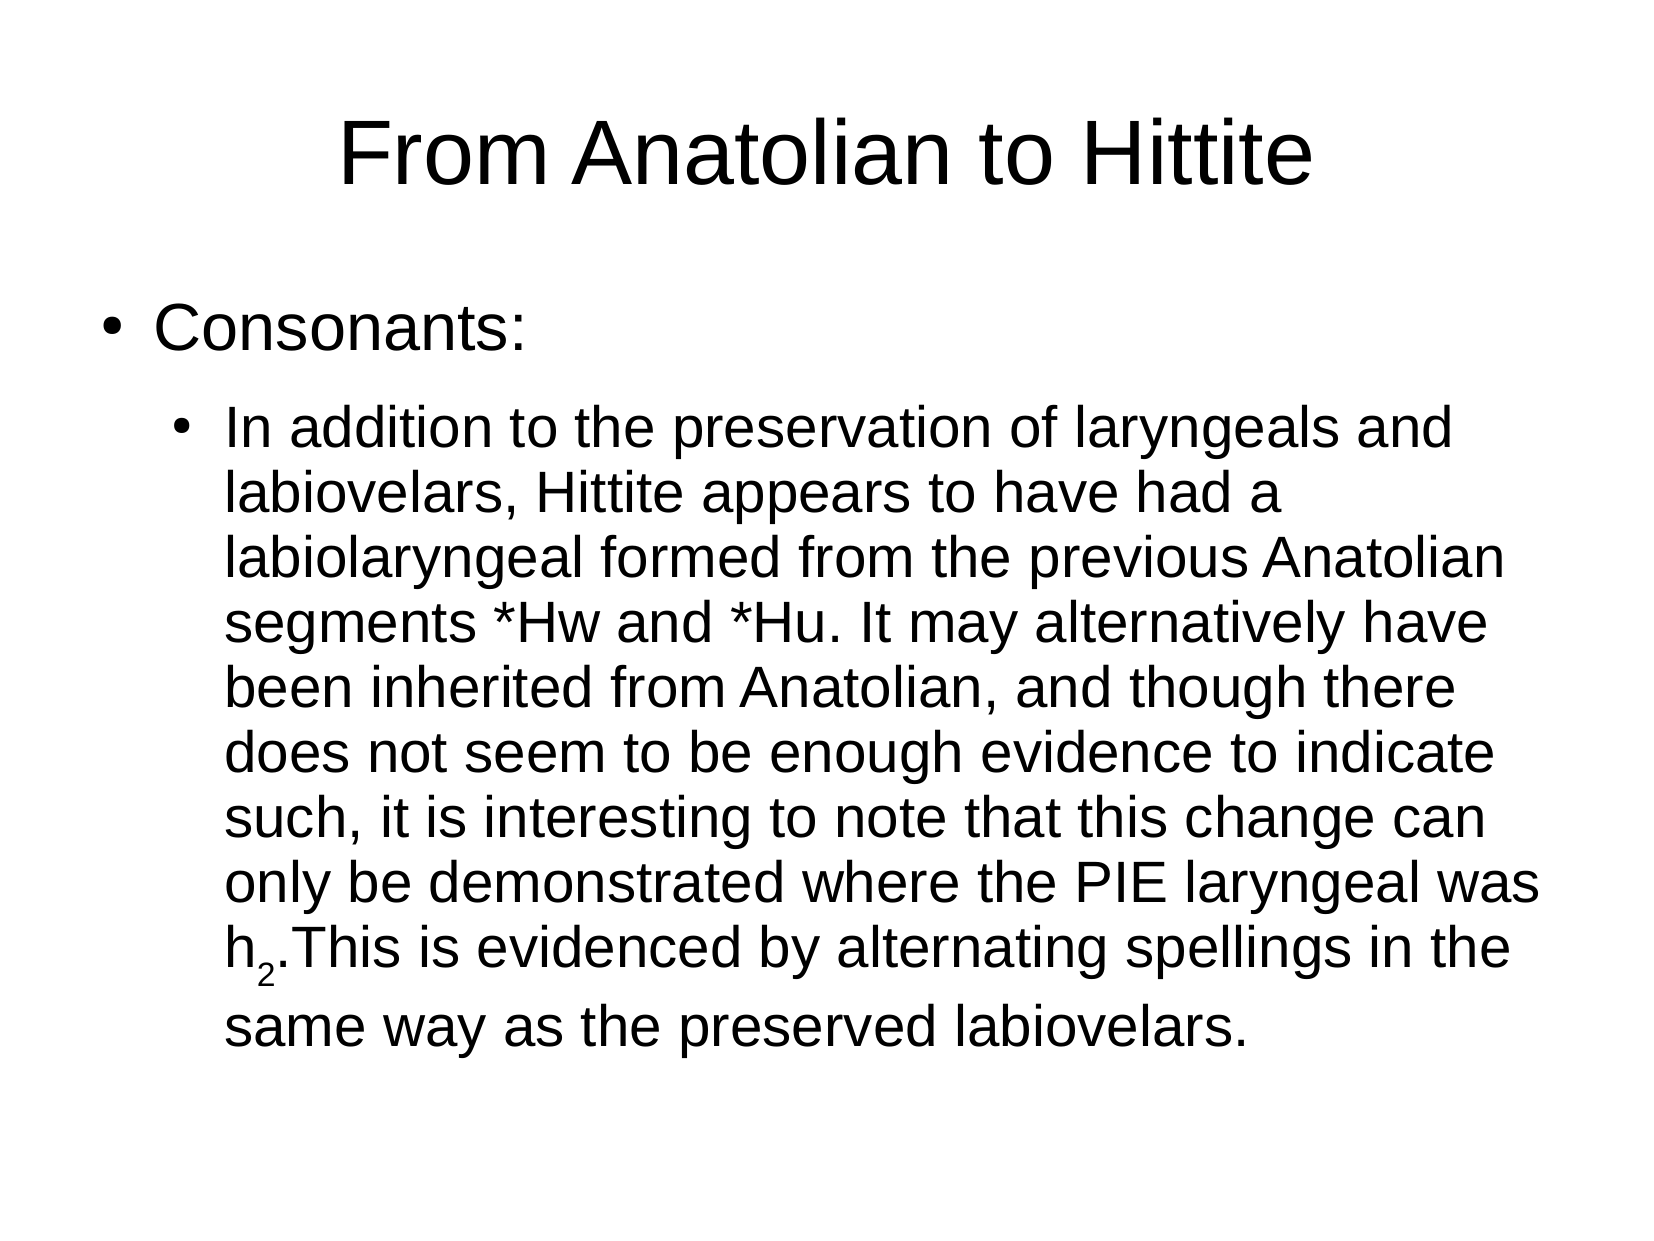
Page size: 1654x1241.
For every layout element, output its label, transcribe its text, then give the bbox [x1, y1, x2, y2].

list Consonants: In addition to the preservation of laryngeals and labiovelars, Hittite appears to have had a labiolaryngeal formed from the previous Anatolian segments *Hw and *Hu. It may alternatively have been inherited from Anatolian, and though there does not seem to be enough evidence to indicate such, it is interesting to note that this change can only be demonstrated where the PIE laryngeal was h2.This is evidenced by alternating spellings in the same way as the preserved labiovelars. [82, 290, 1571, 1109]
title From Anatolian to Hittite [82, 49, 1571, 257]
